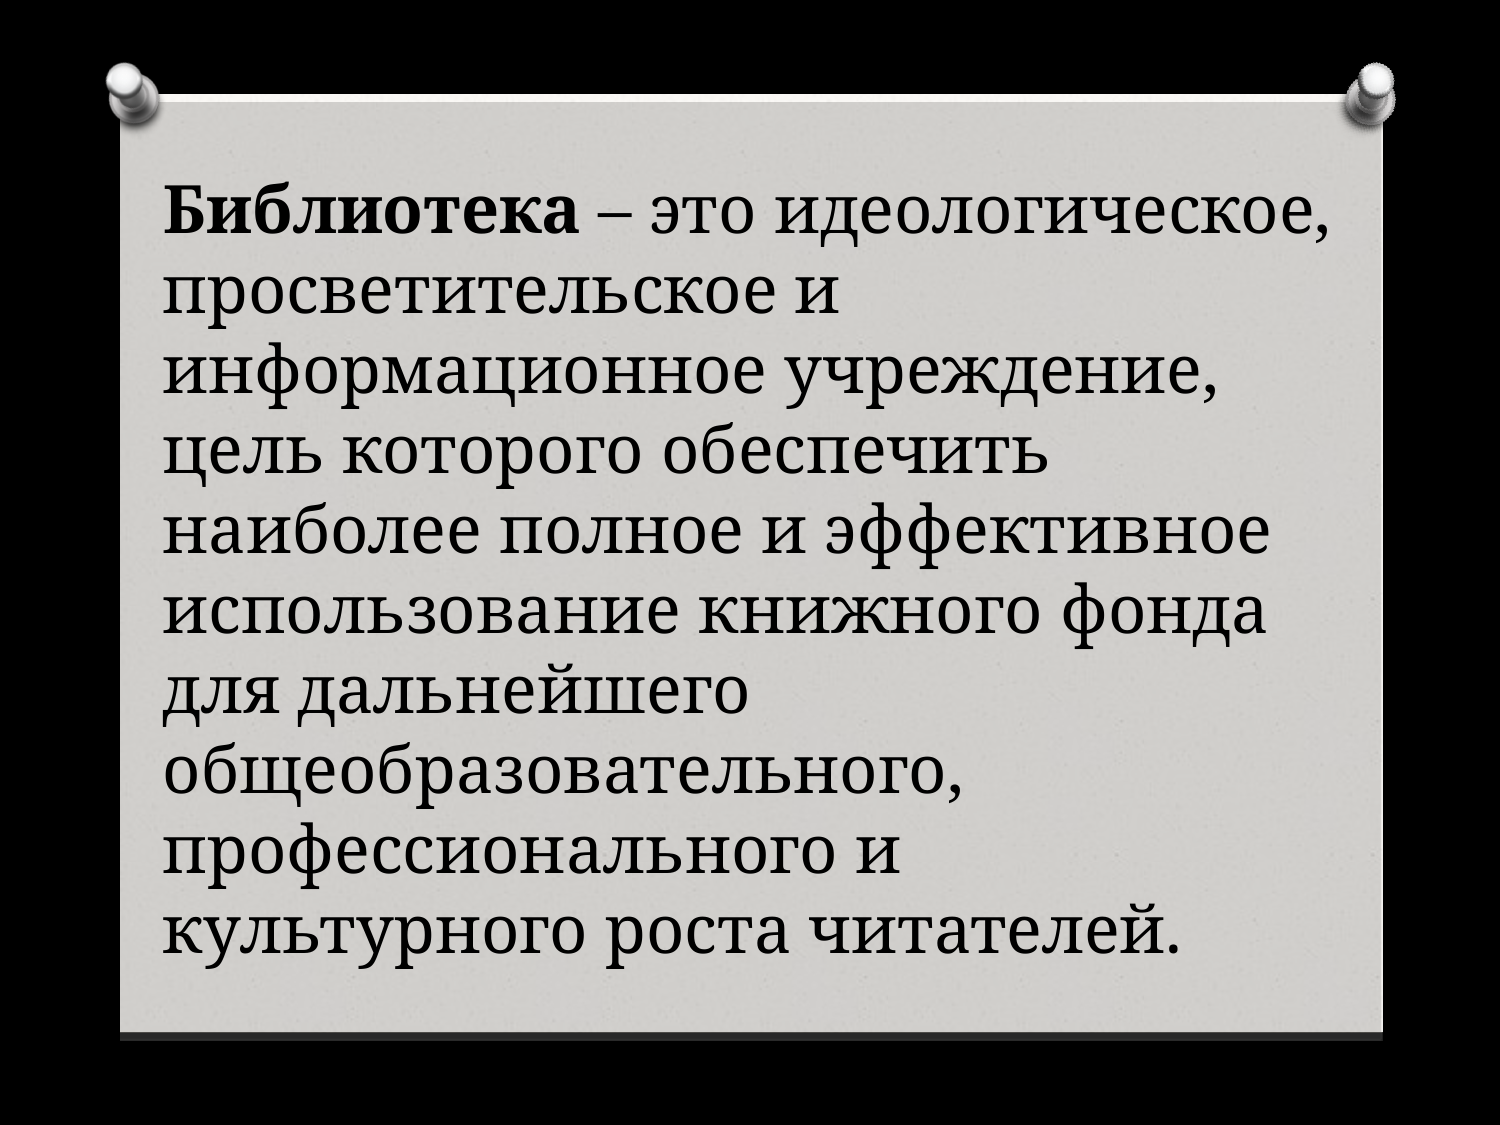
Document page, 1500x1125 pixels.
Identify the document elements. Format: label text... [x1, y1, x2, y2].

title Библиотека – это идеологическое, просветительское и информационное учреждение, цель которого обеспечить наиболее полное и эффективное использование книжного фонда для дальнейшего общеобразовательного, профессионального и культурного роста читателей. [147, 134, 1353, 1000]
